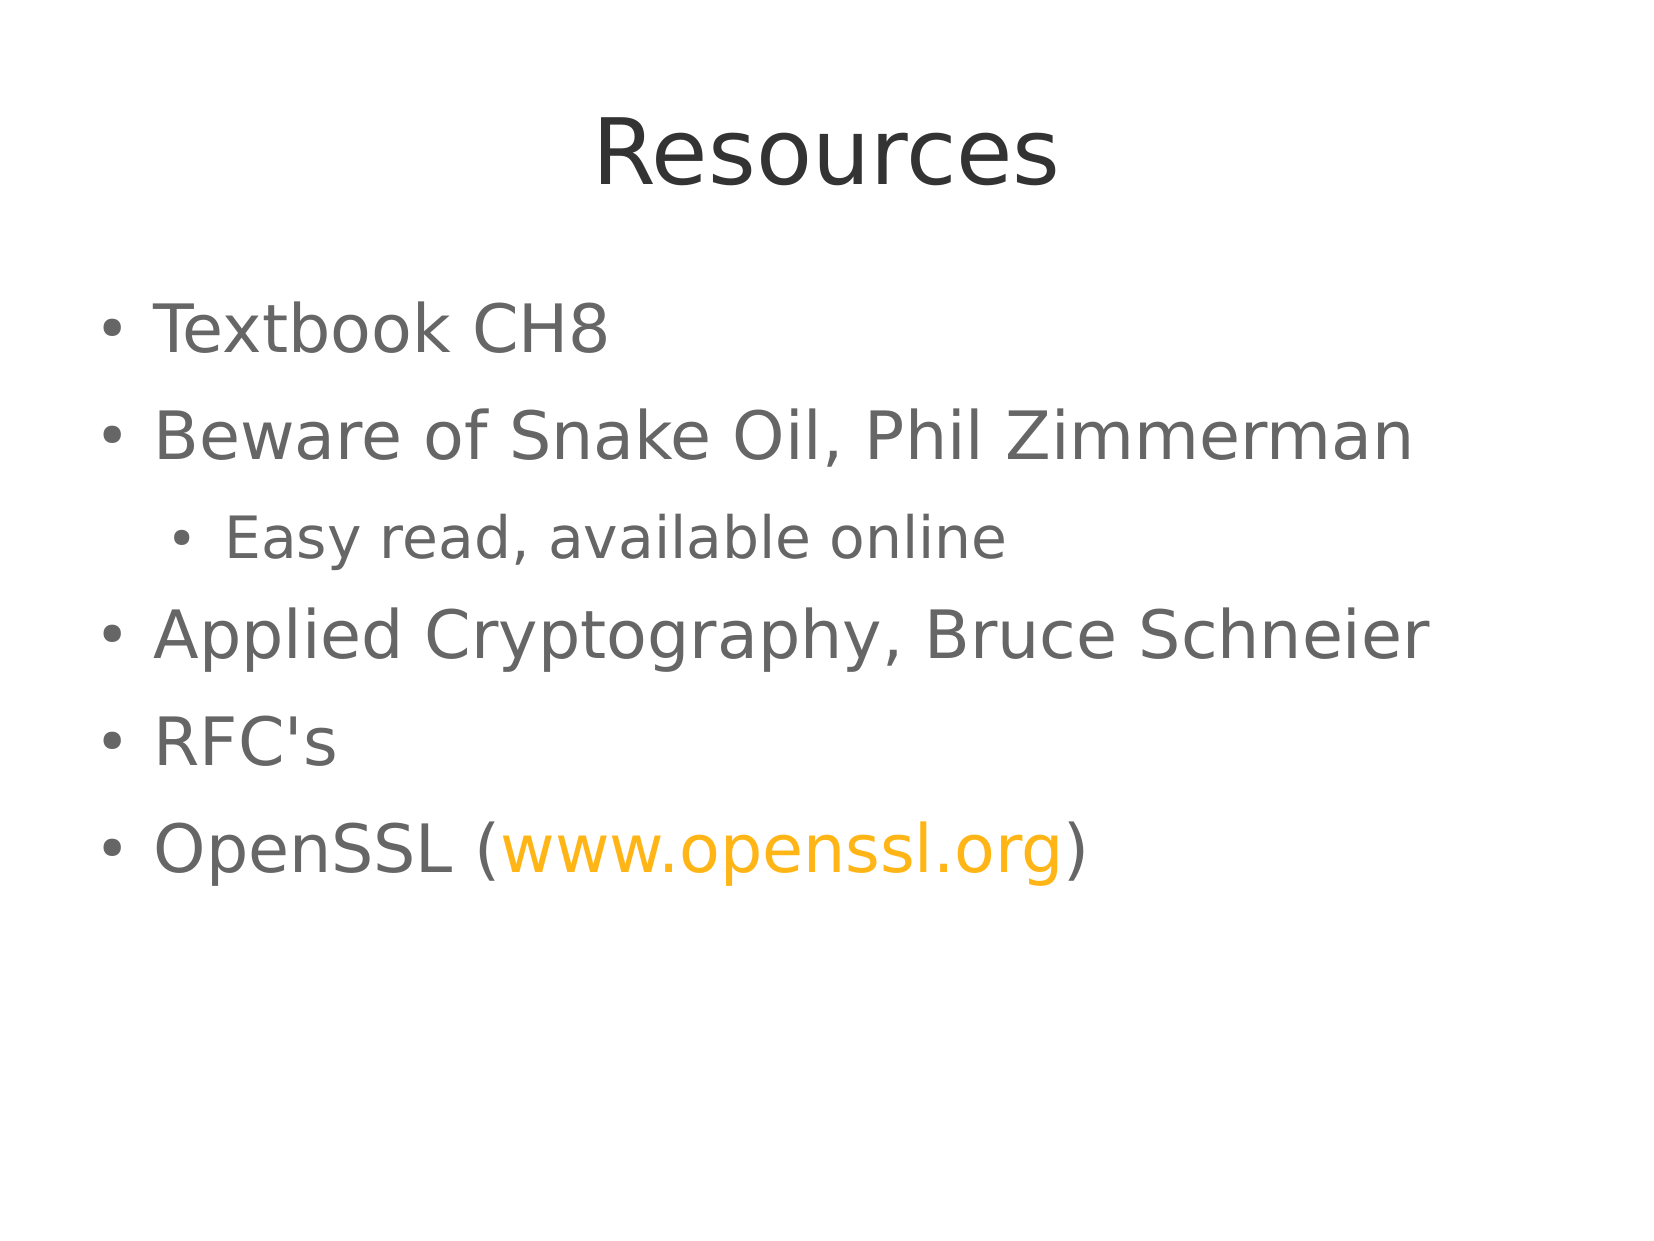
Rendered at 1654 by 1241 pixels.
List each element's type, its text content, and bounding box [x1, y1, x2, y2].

title Resources [82, 49, 1571, 257]
list Textbook CH8 Beware of Snake Oil, Phil Zimmerman Easy read, available online Applied Cryptography, Bruce Schneier RFC's OpenSSL (www.openssl.org) [82, 290, 1571, 1109]
